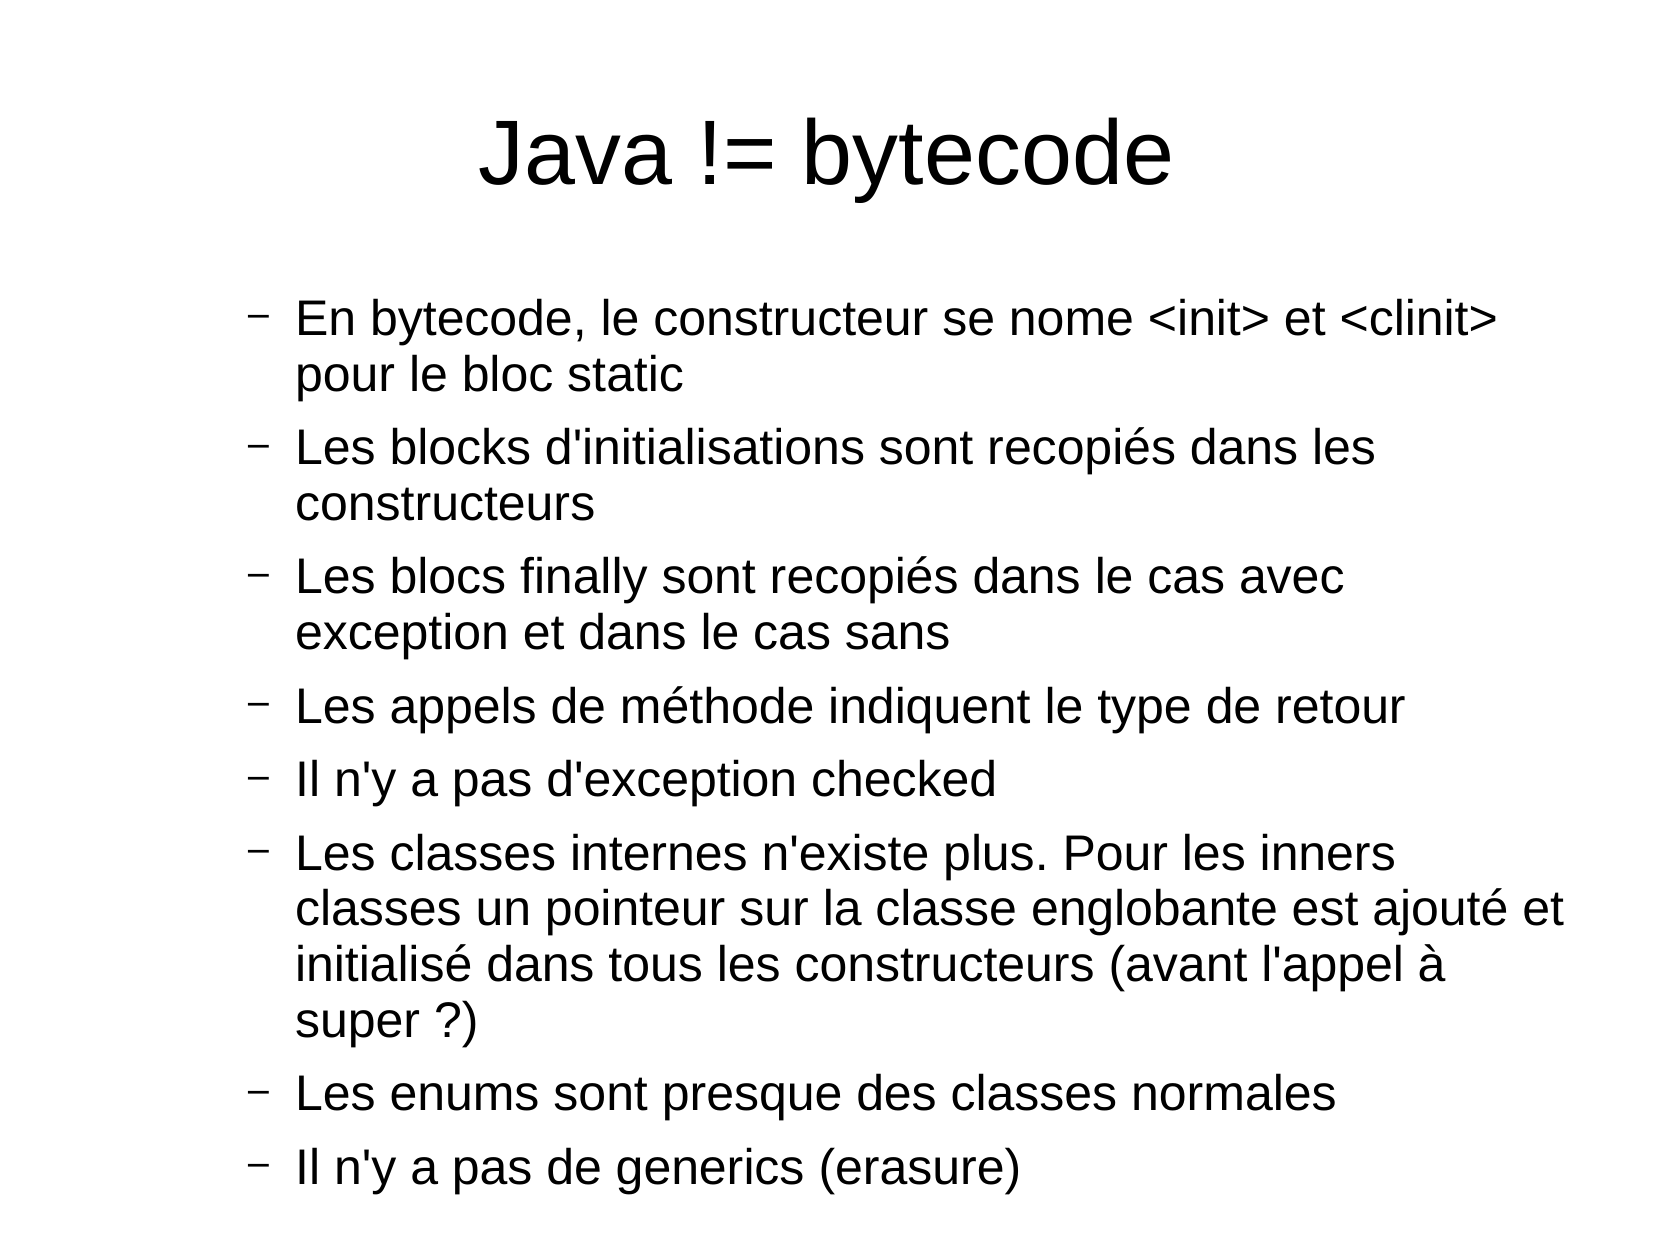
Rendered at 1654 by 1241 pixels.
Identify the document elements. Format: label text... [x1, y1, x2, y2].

title Java != bytecode [82, 56, 1571, 250]
list En bytecode, le constructeur se nome <init> et <clinit> pour le bloc static Les blocks d'initialisations sont recopiés dans les constructeurs Les blocs finally sont recopiés dans le cas avec exception et dans le cas sans Les appels de méthode indiquent le type de retour Il n'y a pas d'exception checked Les classes internes n'existe plus. Pour les inners classes un pointeur sur la classe englobante est ajouté et initialisé dans tous les constructeurs (avant l'appel à super ?) Les enums sont presque des classes normales Il n'y a pas de generics (erasure) [82, 290, 1571, 1195]
